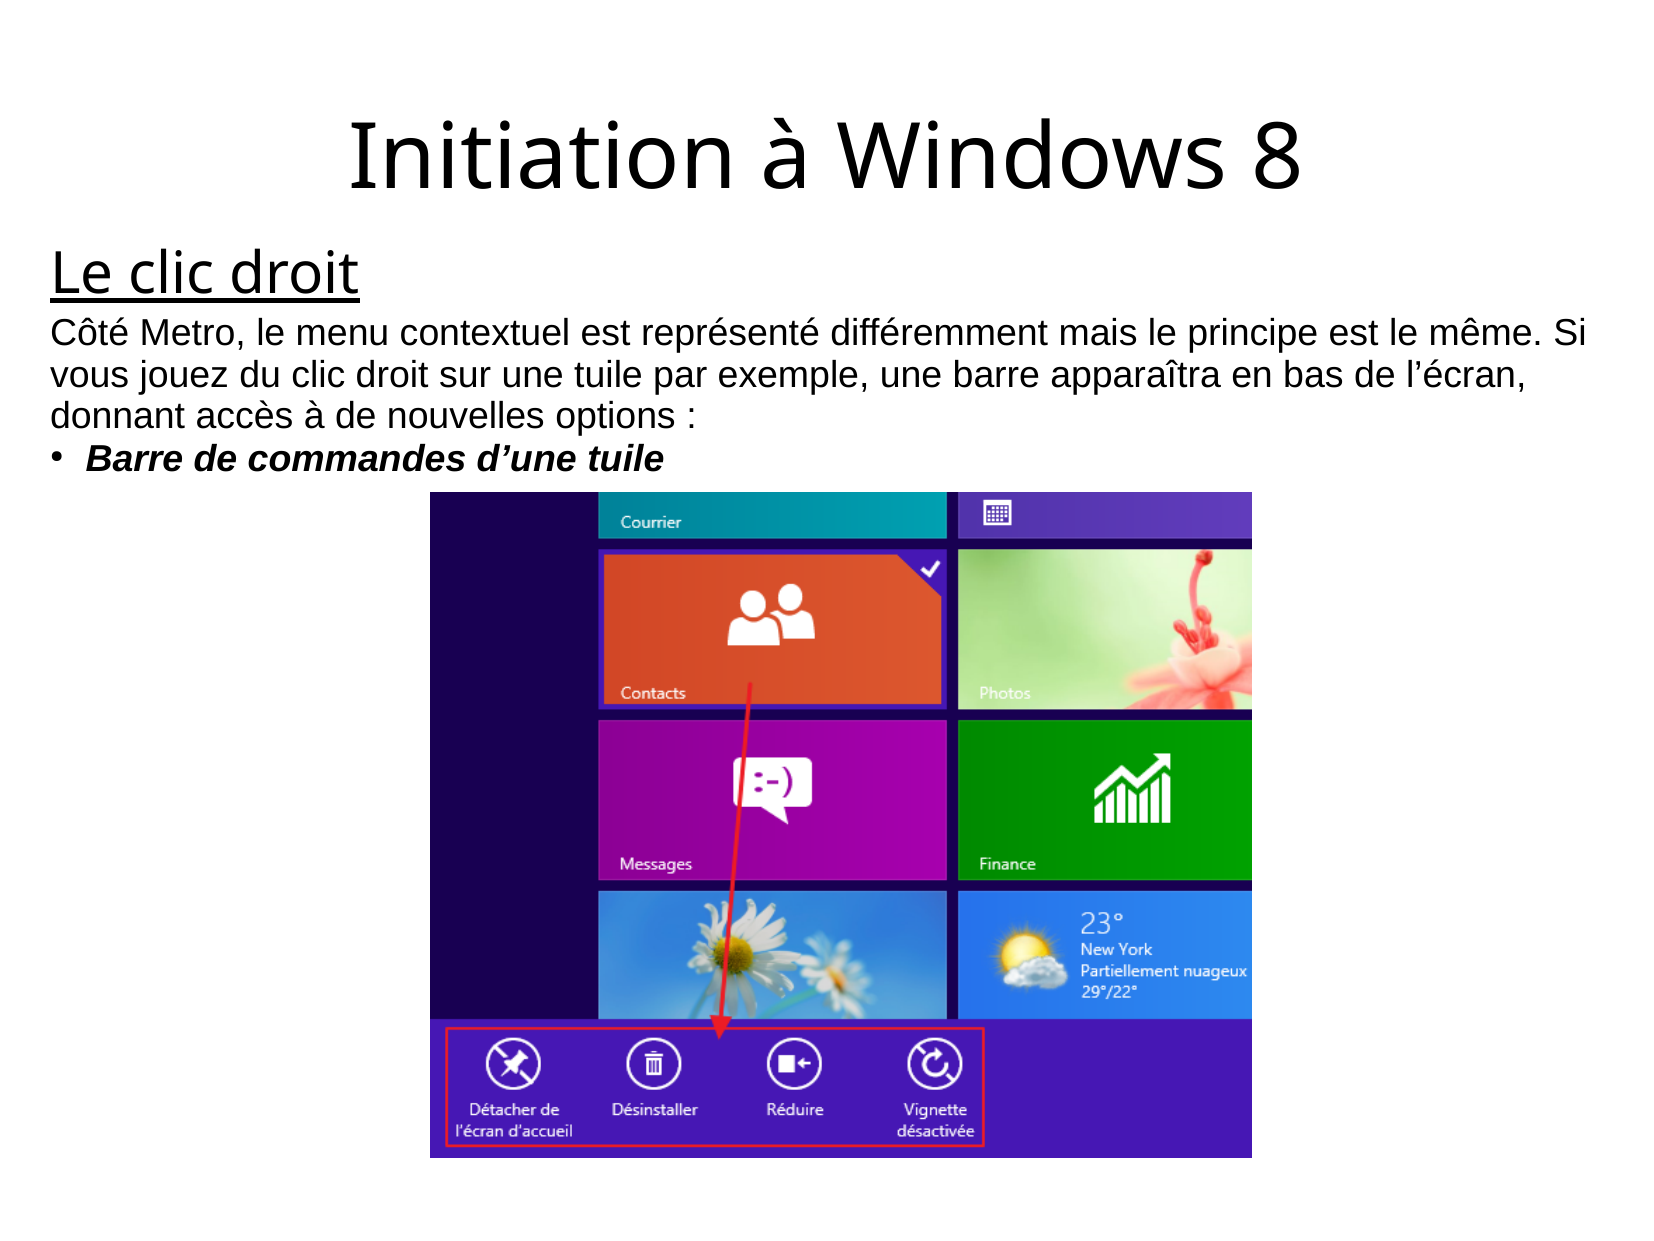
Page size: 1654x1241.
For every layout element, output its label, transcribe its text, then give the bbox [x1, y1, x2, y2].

picture [430, 492, 1252, 1158]
title Initiation à Windows 8 [82, 49, 1571, 224]
text_box Le clic droit Côté Metro, le menu contextuel est représenté différemment mais le principe est le même. Si vous jouez du clic droit sur une tuile par exemple, une barre apparaîtra en bas de l’écran, donnant accès à de nouvelles options : Barre de commandes d’une tuile [35, 224, 1619, 474]
